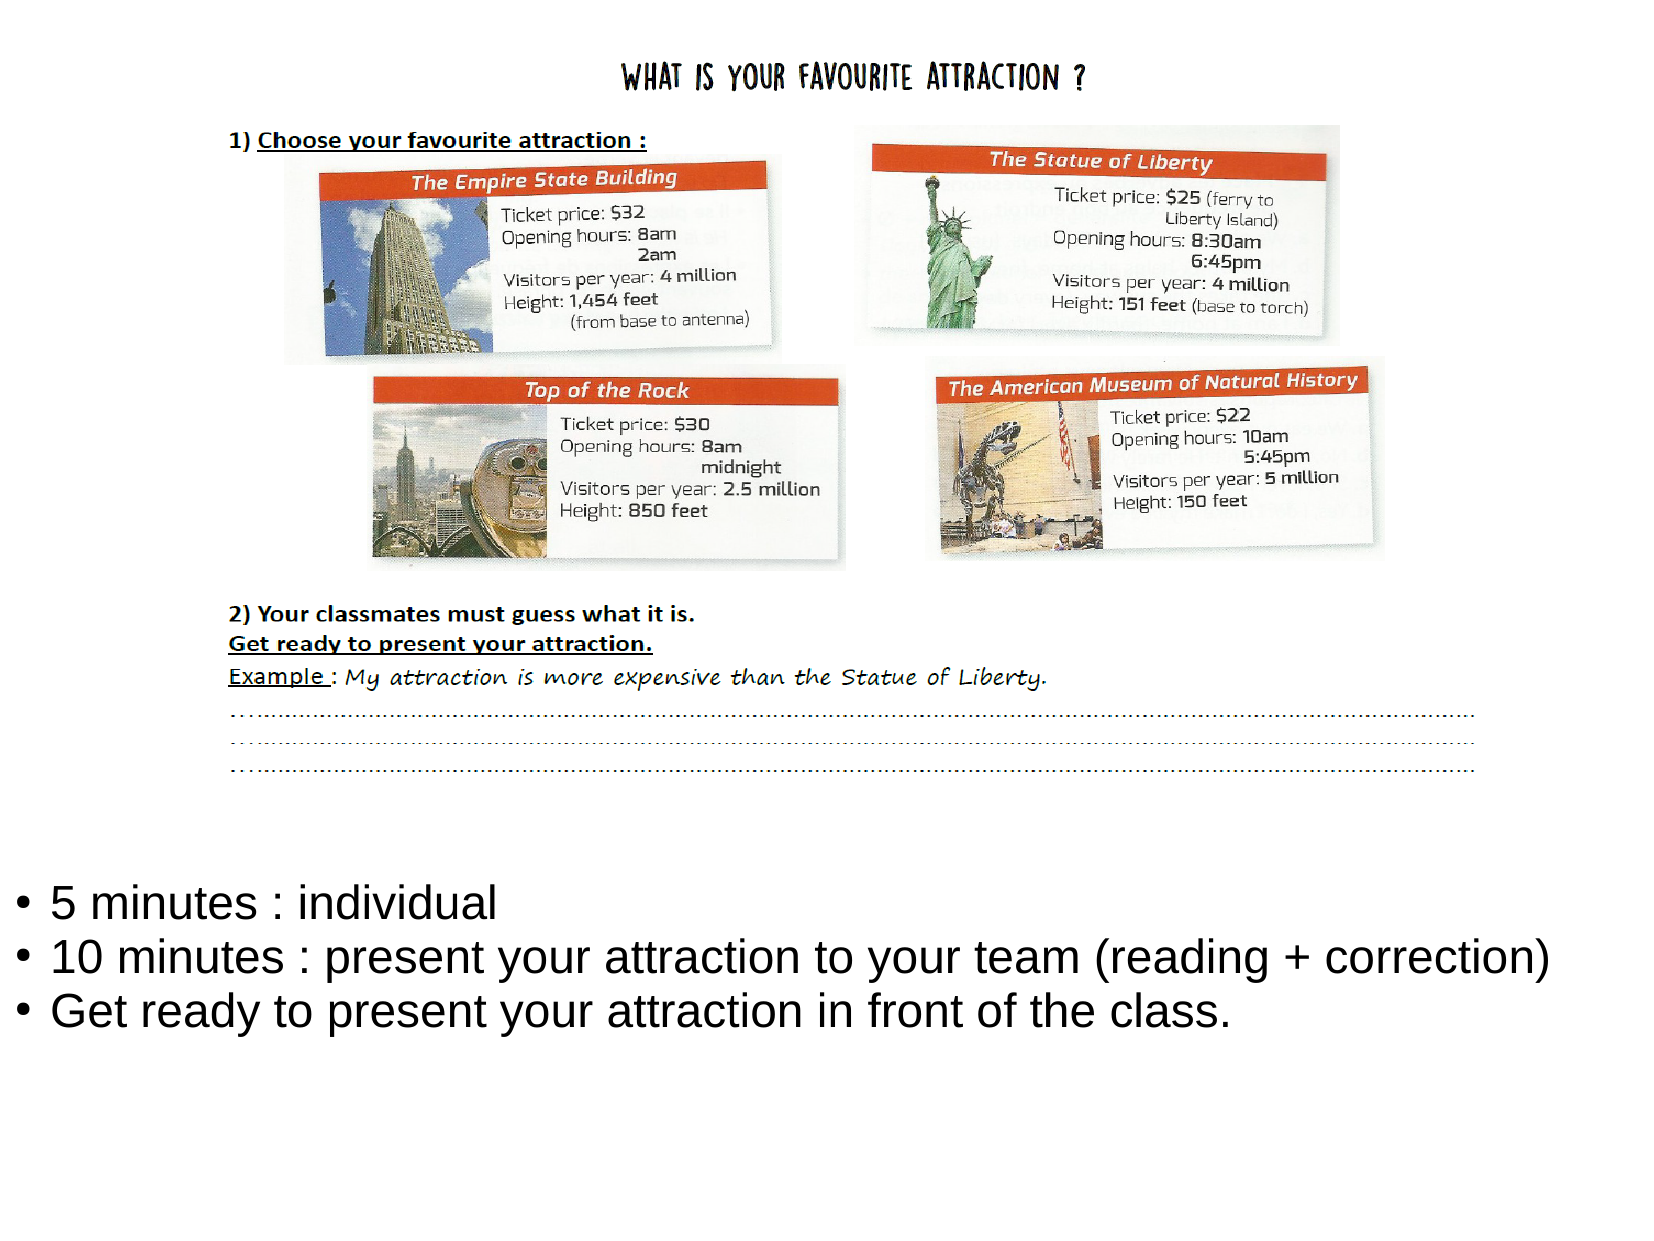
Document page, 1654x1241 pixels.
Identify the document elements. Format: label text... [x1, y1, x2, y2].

text_box 5 minutes : individual 10 minutes : present your attraction to your team (reading + correction) Get ready to present your attraction in front of the class. [0, 838, 1642, 1075]
picture [200, 35, 1501, 792]
